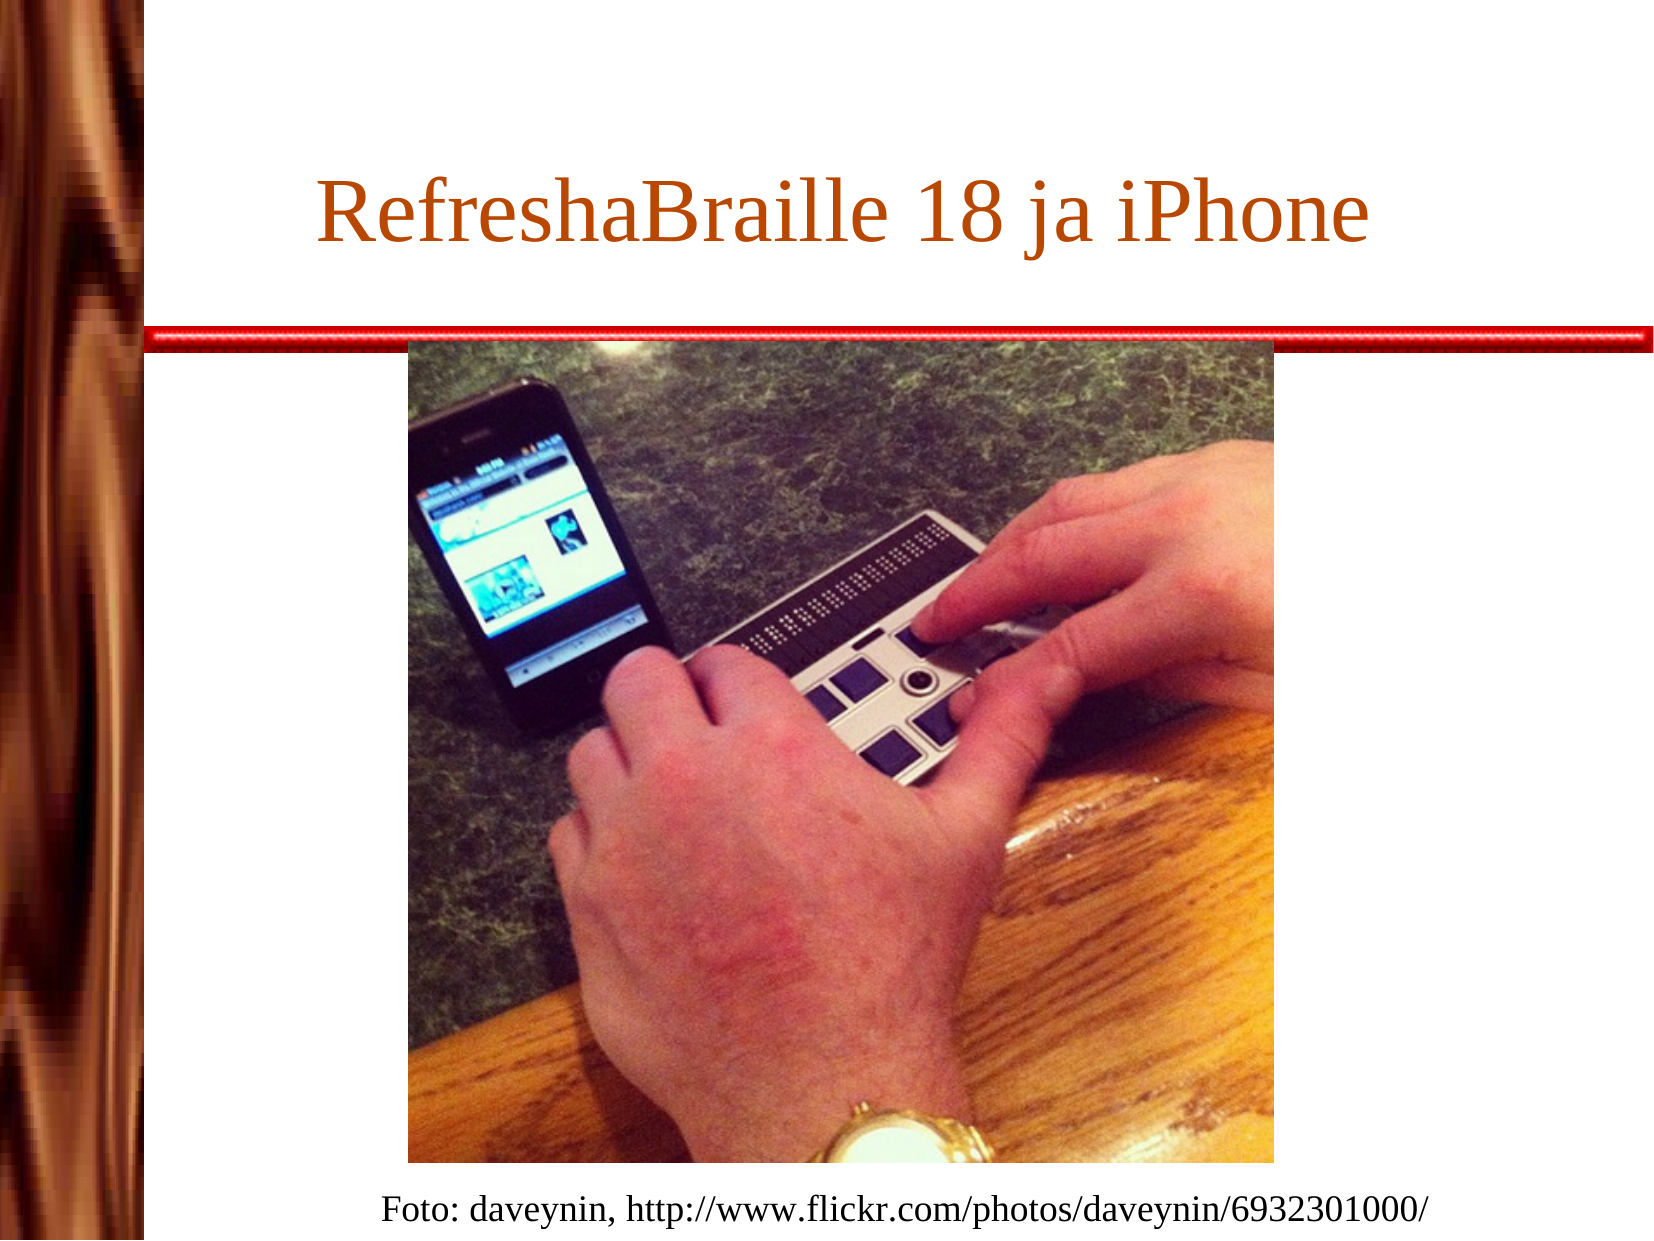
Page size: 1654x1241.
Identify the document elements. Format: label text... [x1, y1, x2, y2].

title RefreshaBraille 18 ja iPhone [121, 100, 1533, 312]
picture [0, 0, 1654, 1240]
text_box Foto: daveynin, http://www.flickr.com/photos/daveynin/6932301000/ [380, 1184, 1452, 1241]
